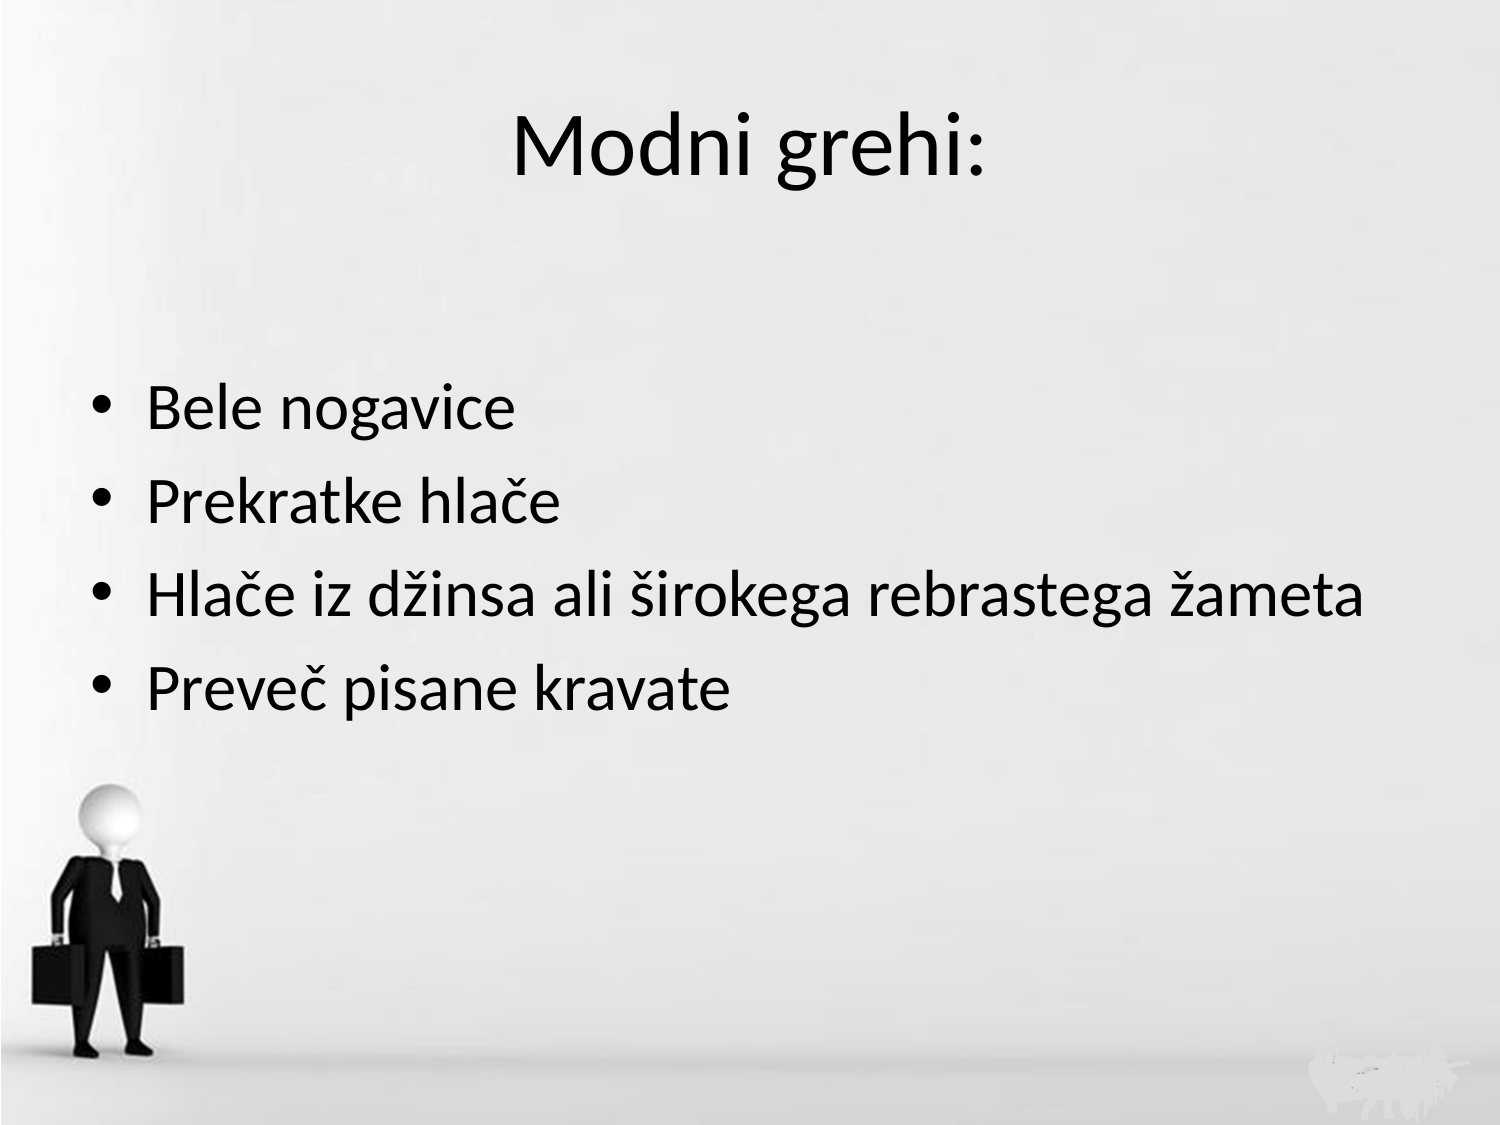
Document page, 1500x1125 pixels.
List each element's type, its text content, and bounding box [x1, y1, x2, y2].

picture [1, 0, 1500, 1125]
list Bele nogavice Prekratke hlače Hlače iz džinsa ali širokega rebrastega žameta Preveč pisane kravate [75, 262, 1425, 1005]
title Modni grehi: [75, 45, 1425, 233]
